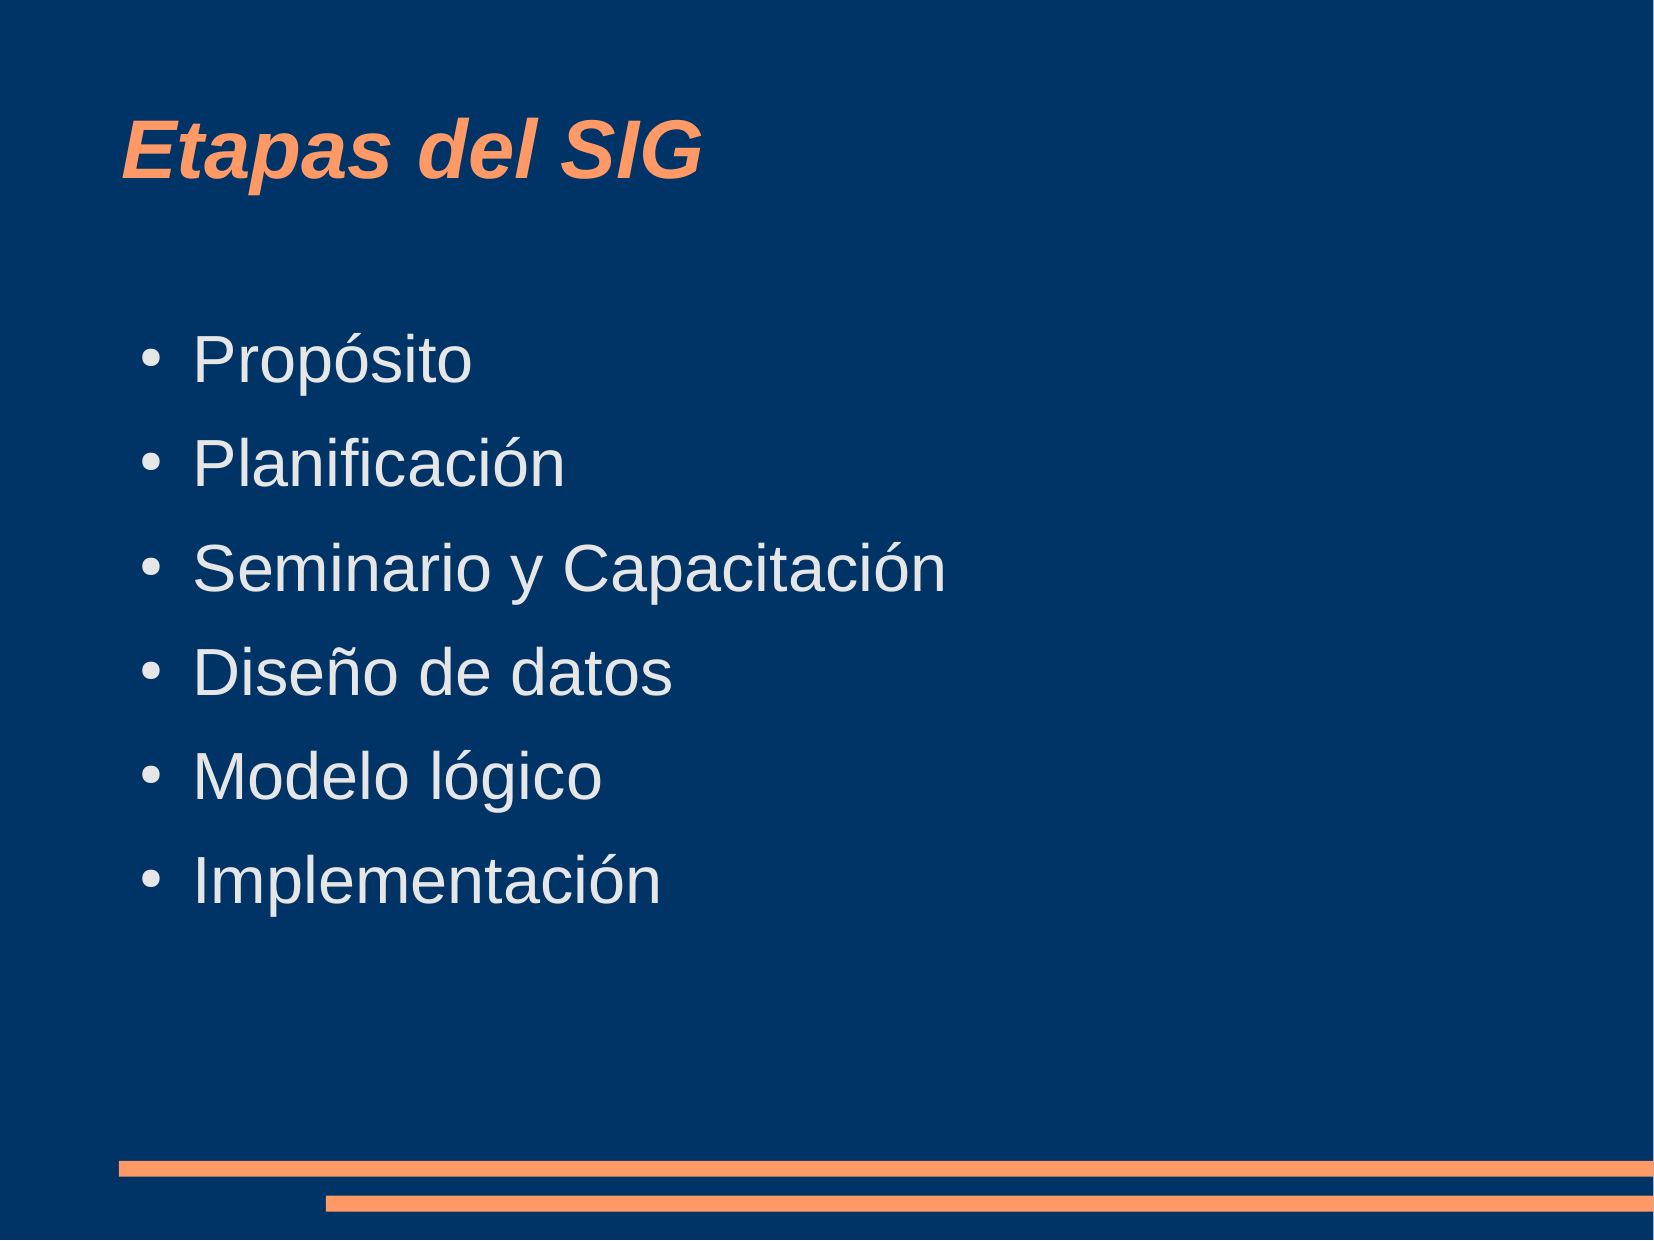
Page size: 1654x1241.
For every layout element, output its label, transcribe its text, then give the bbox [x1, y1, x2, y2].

title Etapas del SIG [121, 46, 1534, 254]
list Propósito Planificación Seminario y Capacitación Diseño de datos Modelo lógico Implementación [121, 322, 1561, 1132]
